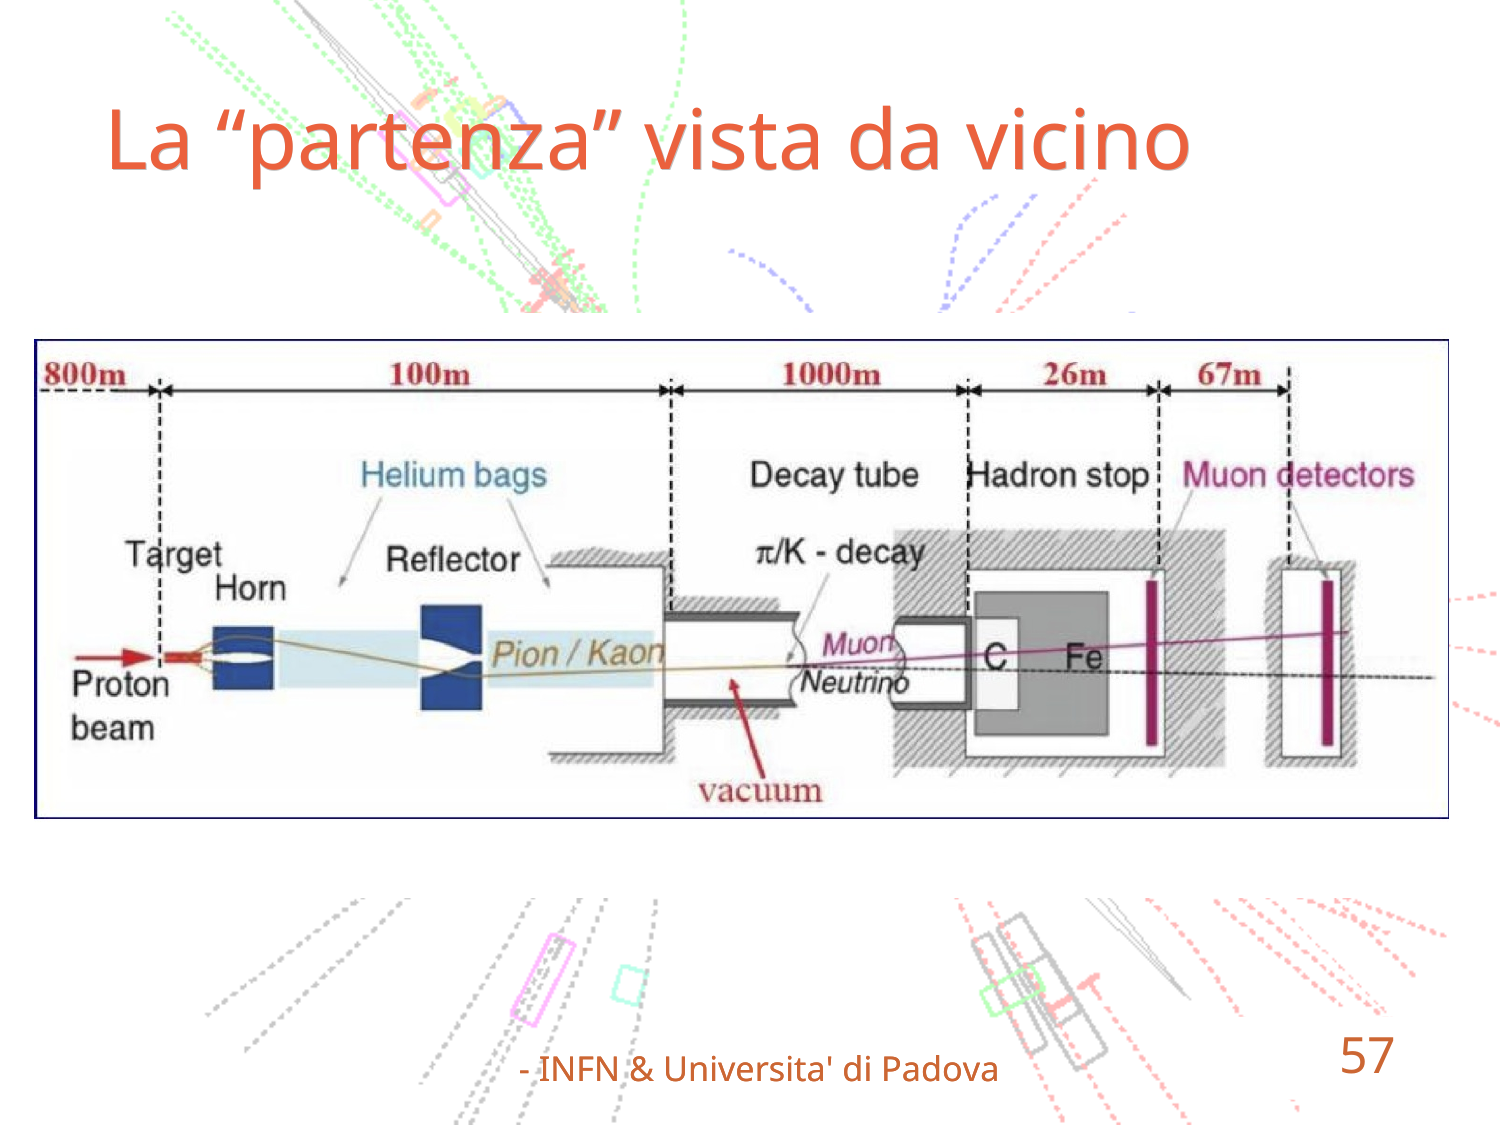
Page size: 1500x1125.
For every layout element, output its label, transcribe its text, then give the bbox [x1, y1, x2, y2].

text_box La “partenza” vista da vicino [89, 78, 1383, 194]
picture [0, 0, 1500, 1125]
